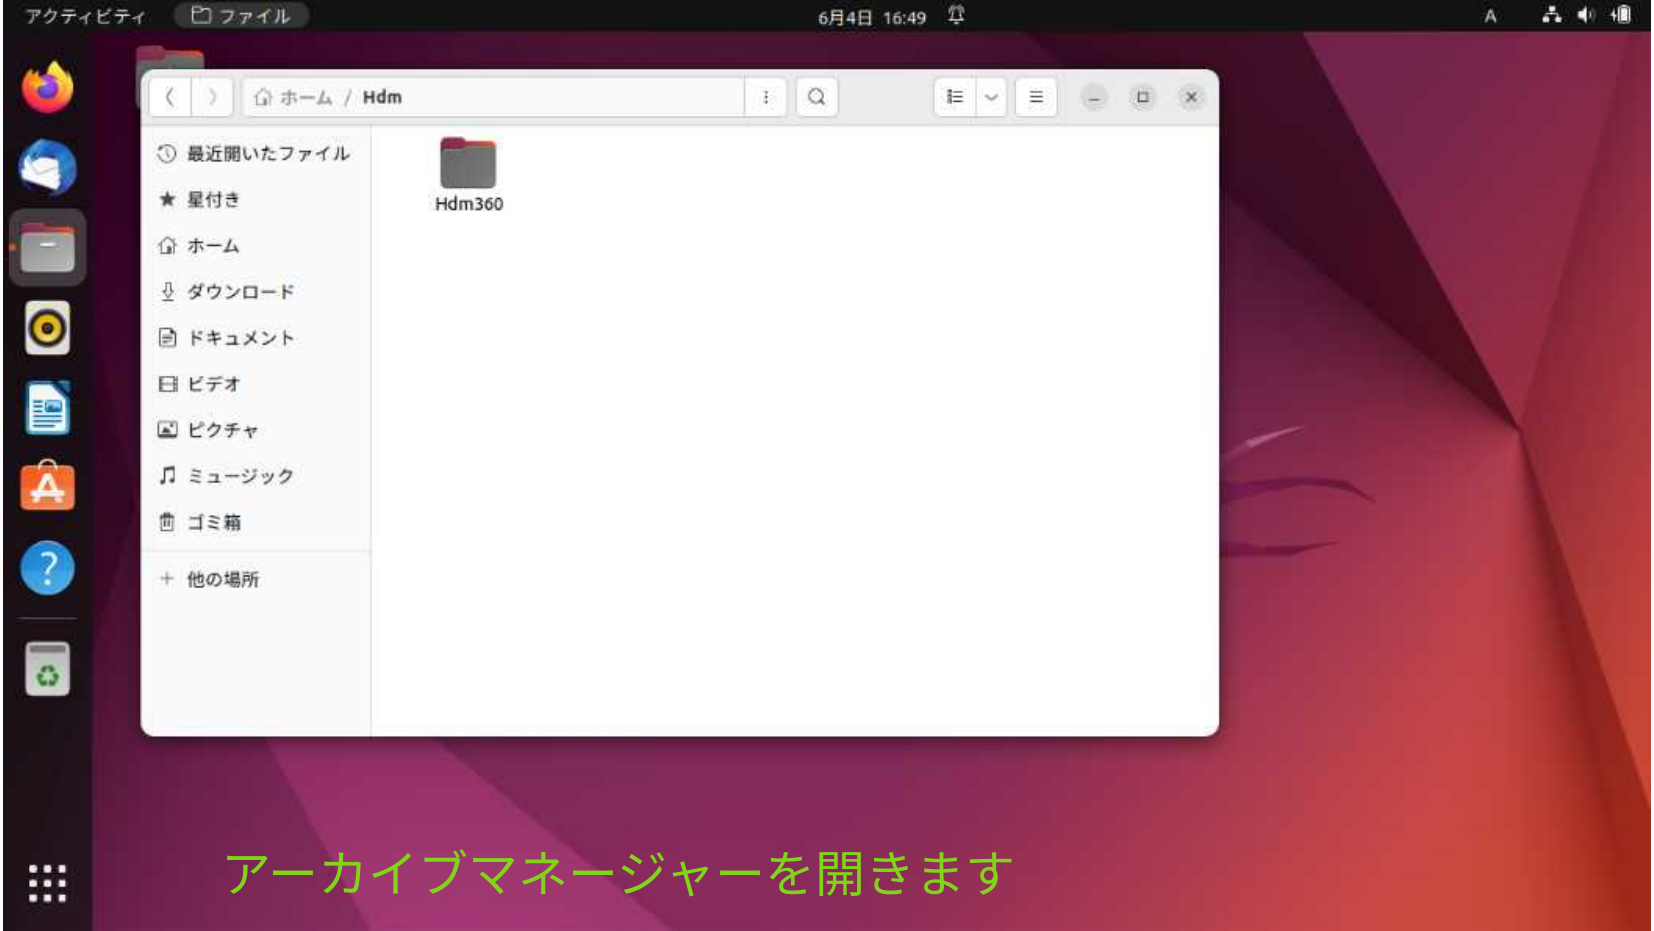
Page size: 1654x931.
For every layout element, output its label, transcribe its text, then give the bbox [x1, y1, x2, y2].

text_box アーカイブマネージャーを開きます [206, 826, 1477, 915]
picture [3, 0, 1651, 931]
